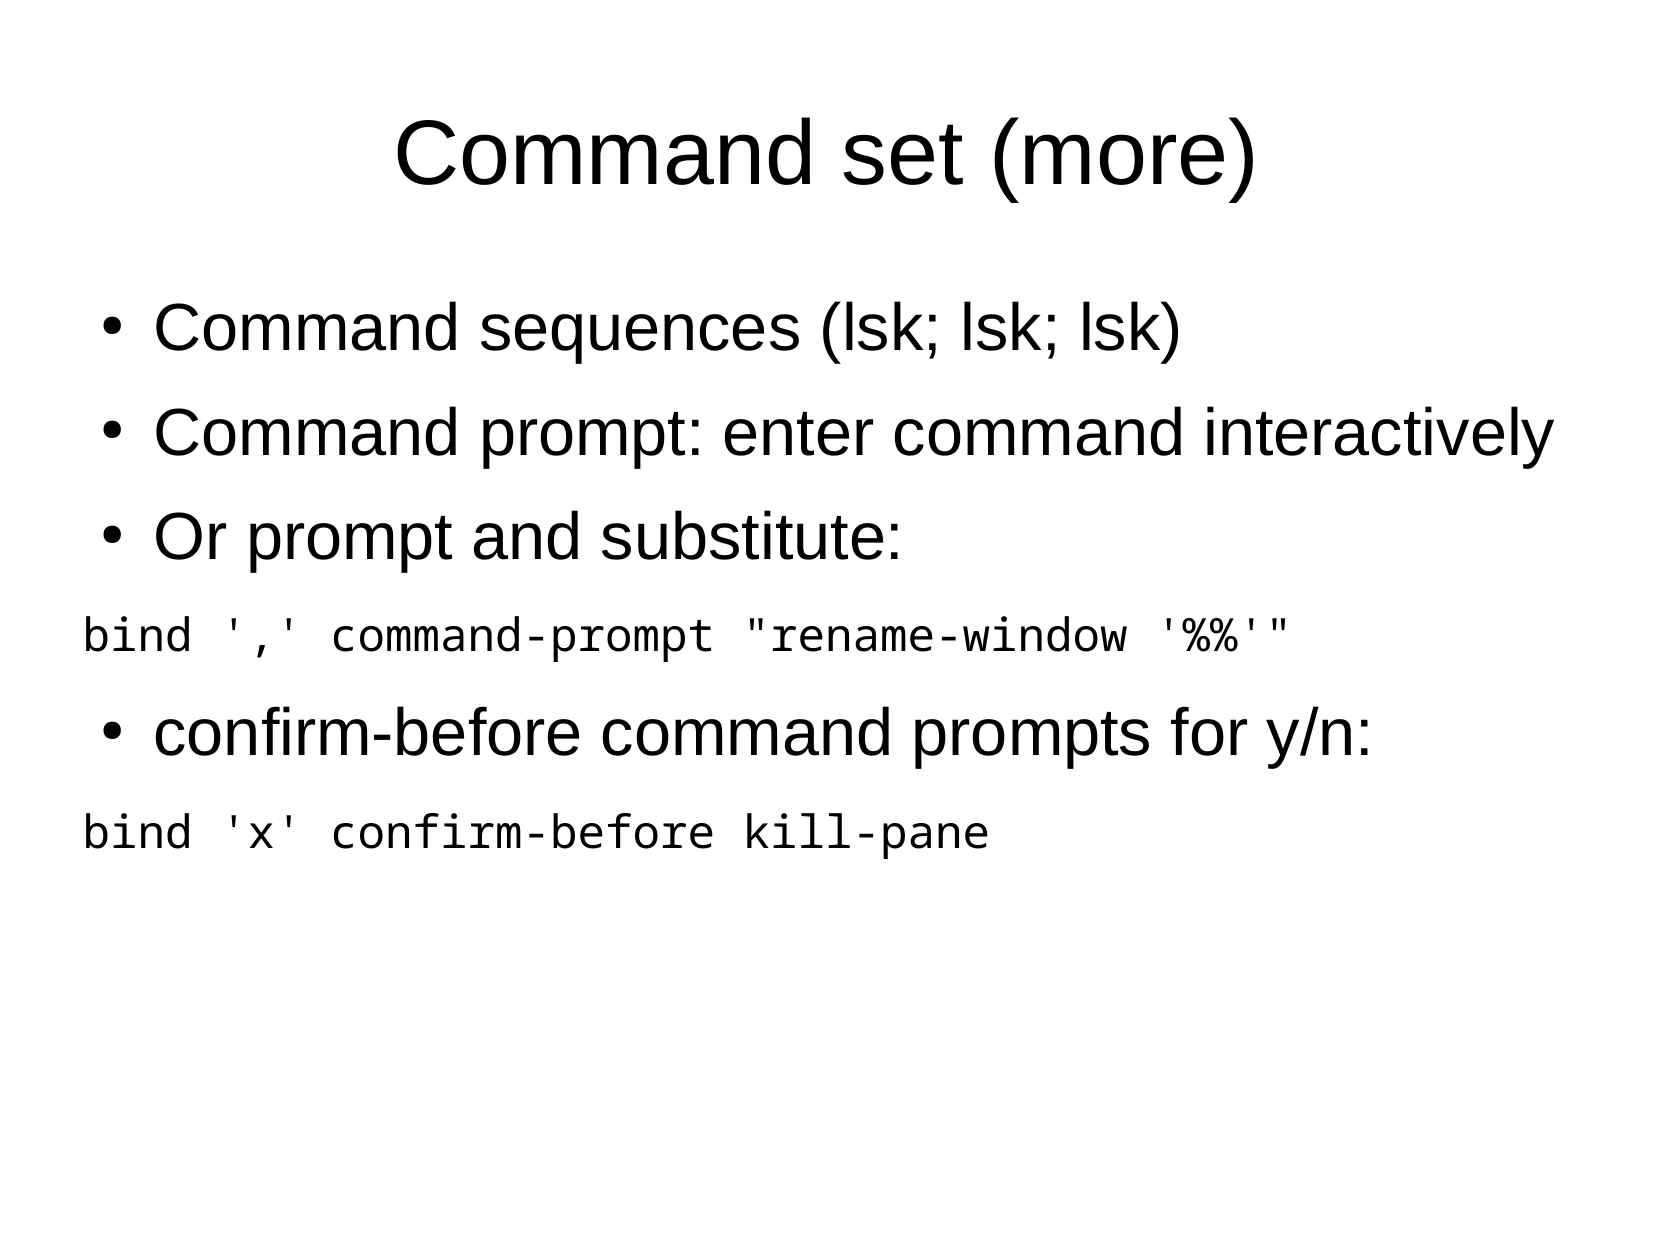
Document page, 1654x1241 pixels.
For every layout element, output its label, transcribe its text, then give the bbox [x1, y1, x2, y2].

title Command set (more) [82, 49, 1571, 257]
list Command sequences (lsk; lsk; lsk) Command prompt: enter command interactively Or prompt and substitute: bind ',' command-prompt "rename-window '%%'" confirm-before command prompts for y/n: bind 'x' confirm-before kill-pane [82, 290, 1571, 1109]
